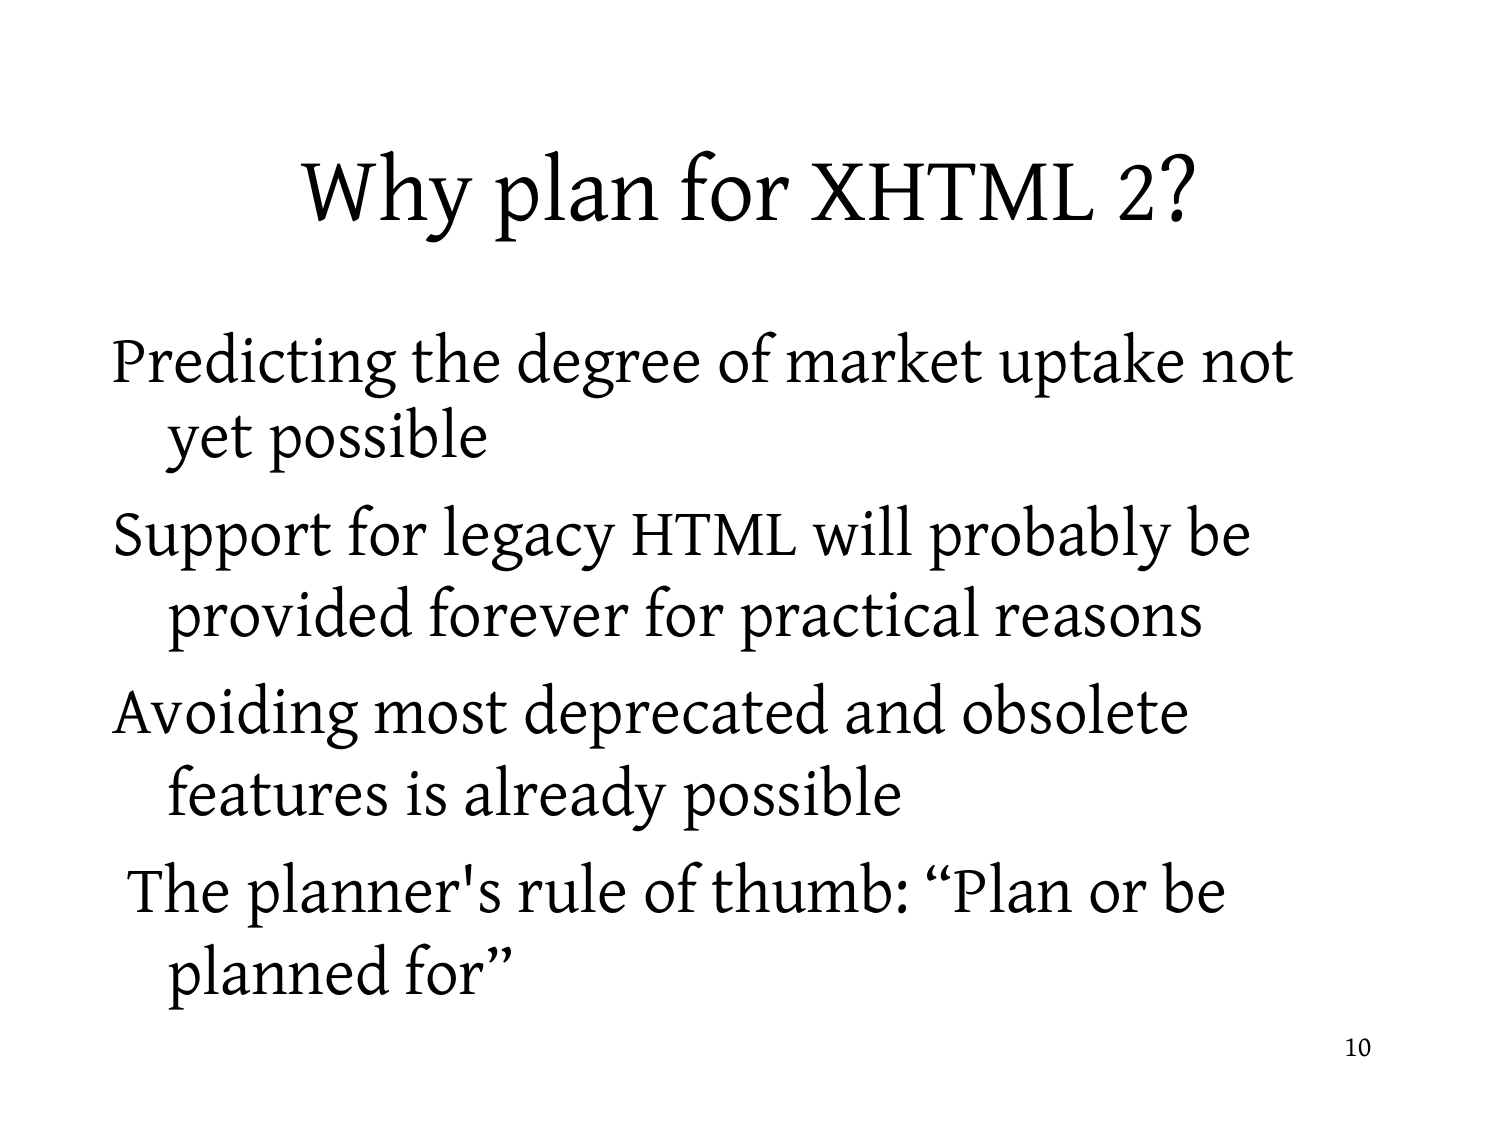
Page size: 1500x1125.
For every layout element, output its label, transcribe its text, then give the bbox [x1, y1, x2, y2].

list Predicting the degree of market uptake not yet possible Support for legacy HTML will probably be provided forever for practical reasons Avoiding most deprecated and obsolete features is already possible The planner's rule of thumb: “Plan or be planned for” [112, 324, 1387, 1021]
title Why plan for XHTML 2? [112, 63, 1387, 324]
